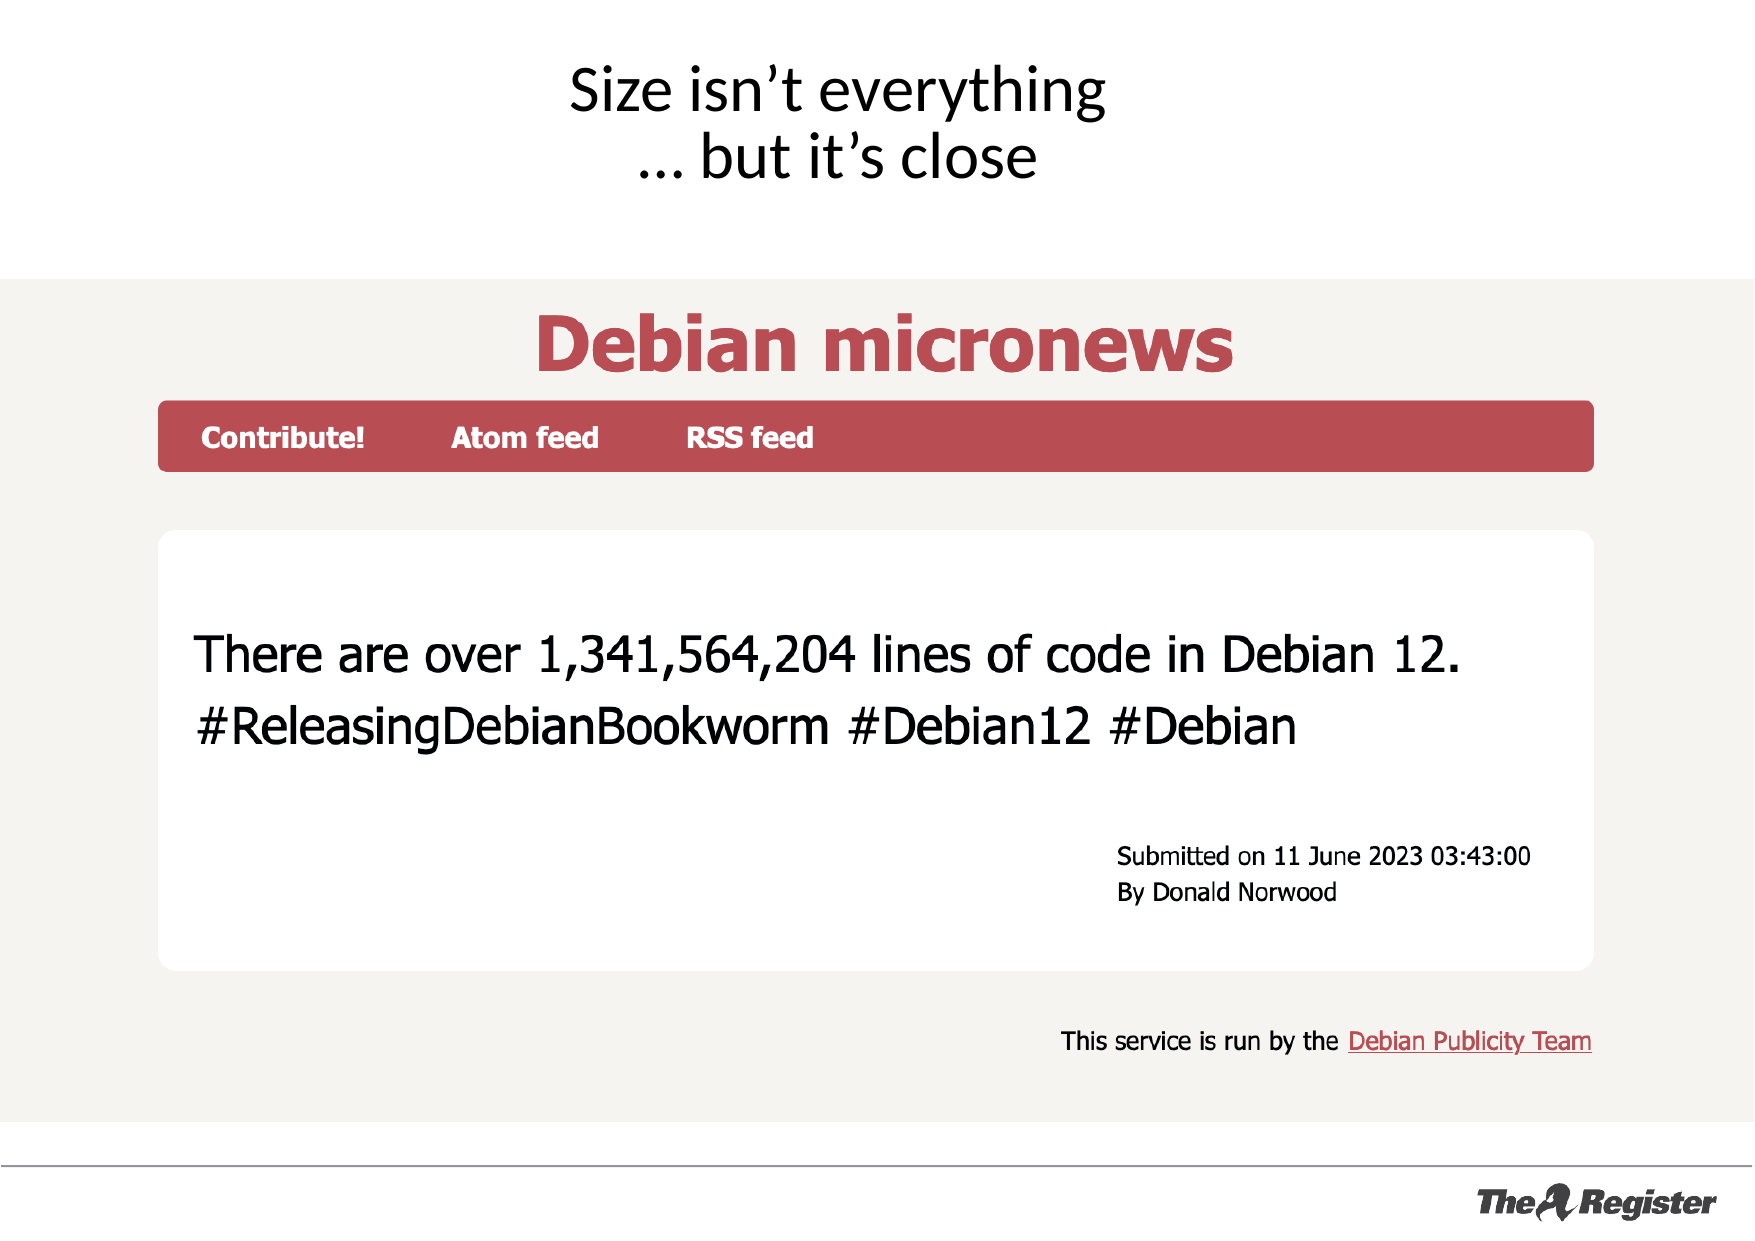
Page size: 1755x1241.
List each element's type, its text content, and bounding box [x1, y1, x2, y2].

picture [0, 279, 1755, 1123]
title Size isn’t everything … but it’s close [72, 38, 1605, 218]
picture [1477, 1183, 1717, 1222]
